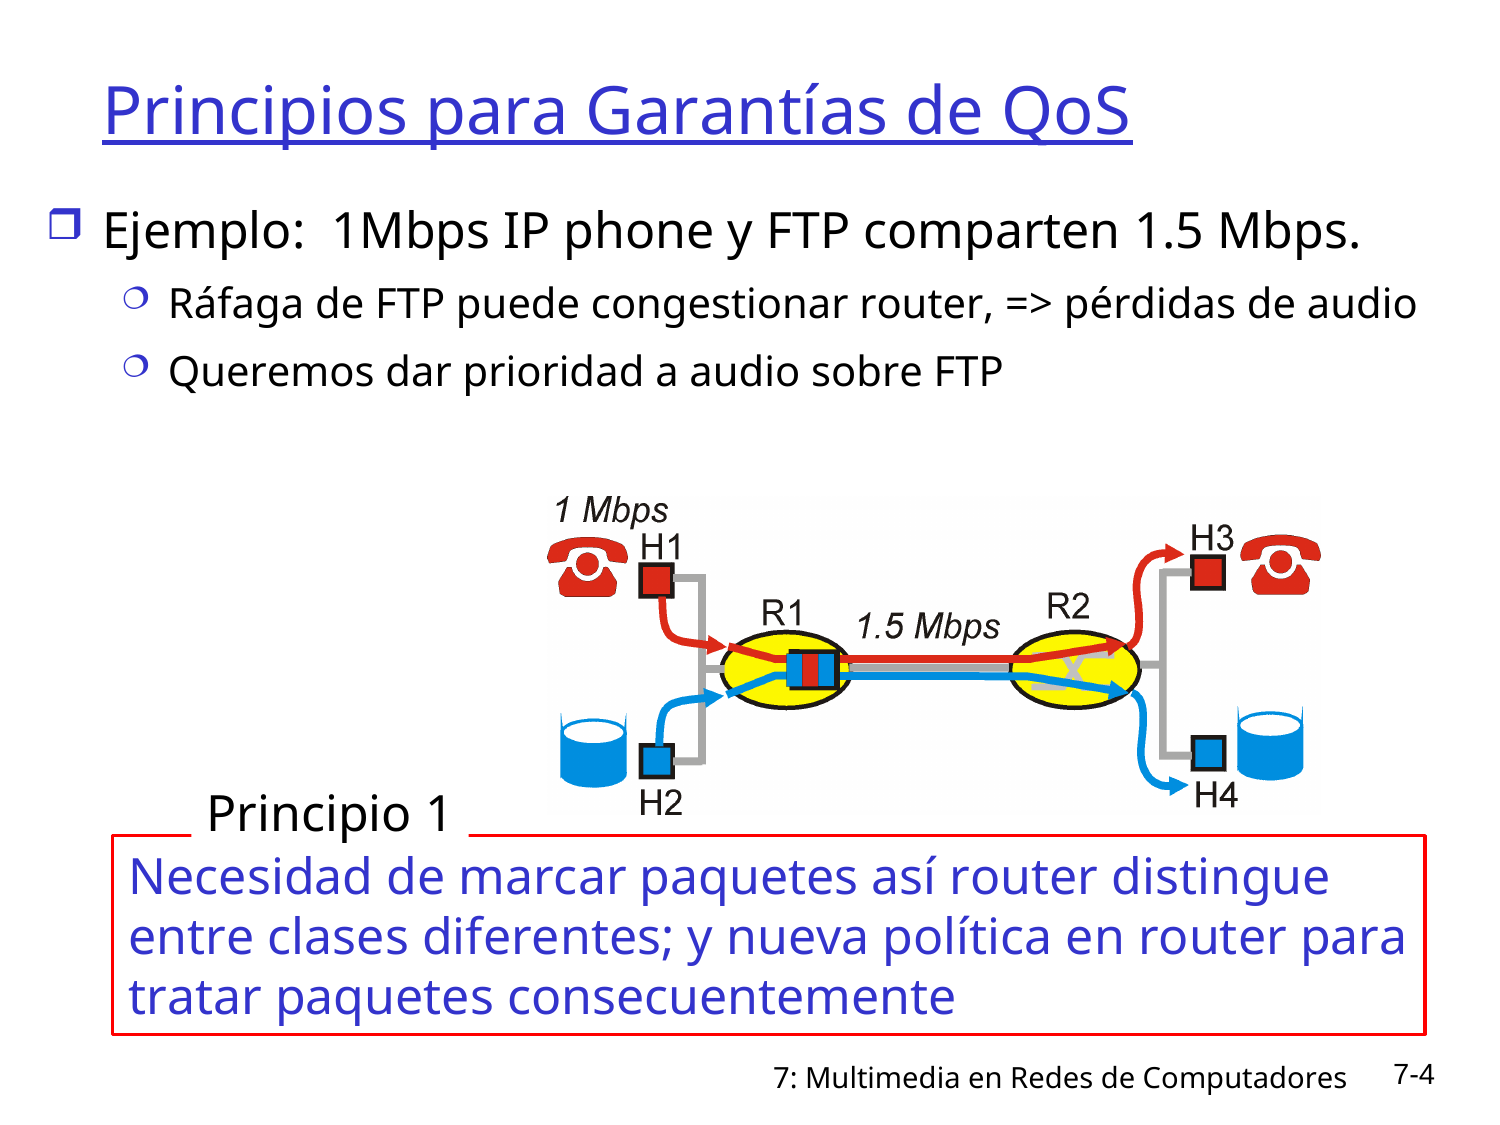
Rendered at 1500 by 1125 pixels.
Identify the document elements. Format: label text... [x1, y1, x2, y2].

picture [547, 496, 1321, 815]
text_box Necesidad de marcar paquetes así router distingue entre clases diferentes; y nueva política en router para tratar paquetes consecuentemente [112, 835, 1426, 1035]
text_box Principio 1 [191, 774, 469, 850]
title Principios para Garantías de QoS [87, 37, 1363, 181]
list Ejemplo: 1Mbps IP phone y FTP comparten 1.5 Mbps. Ráfaga de FTP puede congestionar router, => pérdidas de audio Queremos dar prioridad a audio sobre FTP [31, 187, 1463, 510]
